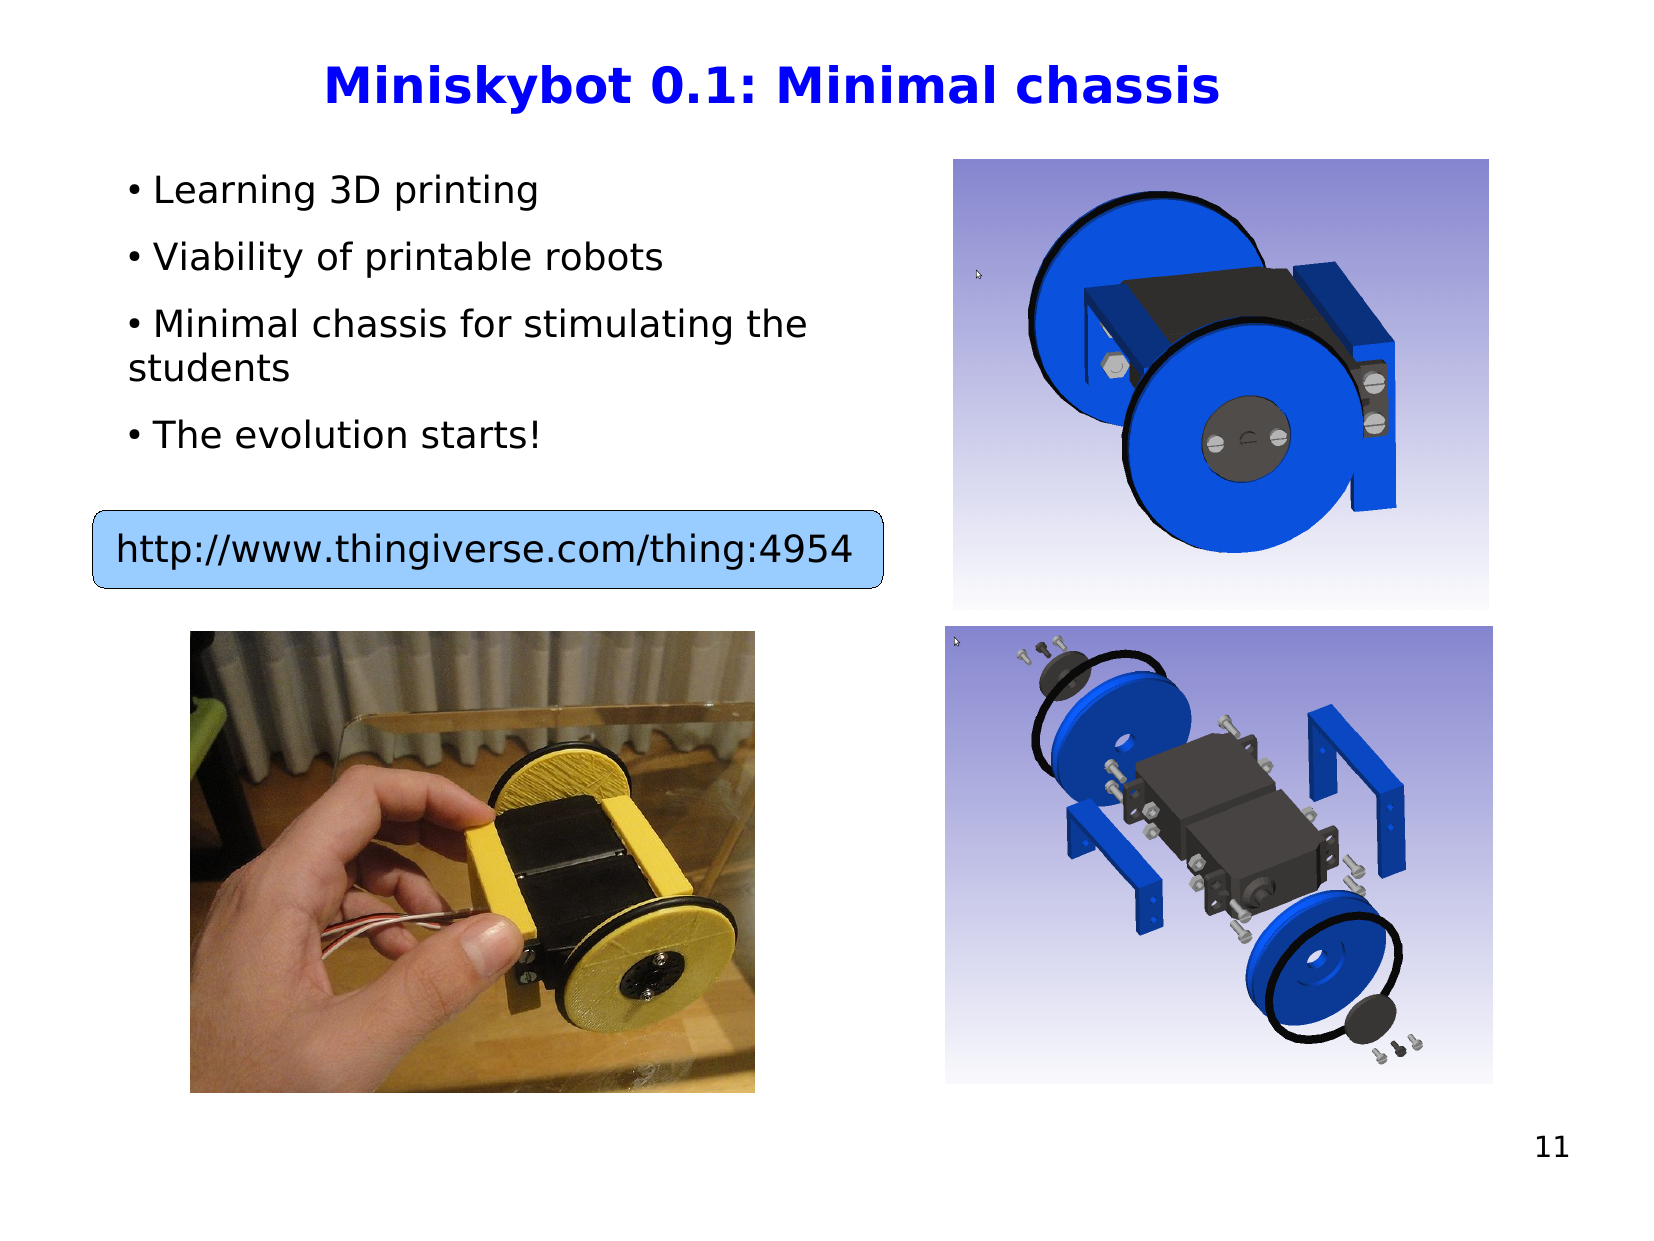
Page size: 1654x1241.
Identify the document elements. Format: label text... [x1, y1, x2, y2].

picture [945, 626, 1493, 1084]
picture [953, 159, 1489, 610]
text_box Miniskybot 0.1: Minimal chassis [308, 49, 1237, 123]
picture [190, 631, 755, 1093]
text_box http://www.thingiverse.com/thing:4954 [100, 520, 870, 580]
text_box [92, 510, 884, 589]
text_box Learning 3D printing Viability of printable robots Minimal chassis for stimulating the students The evolution starts! [113, 161, 845, 465]
